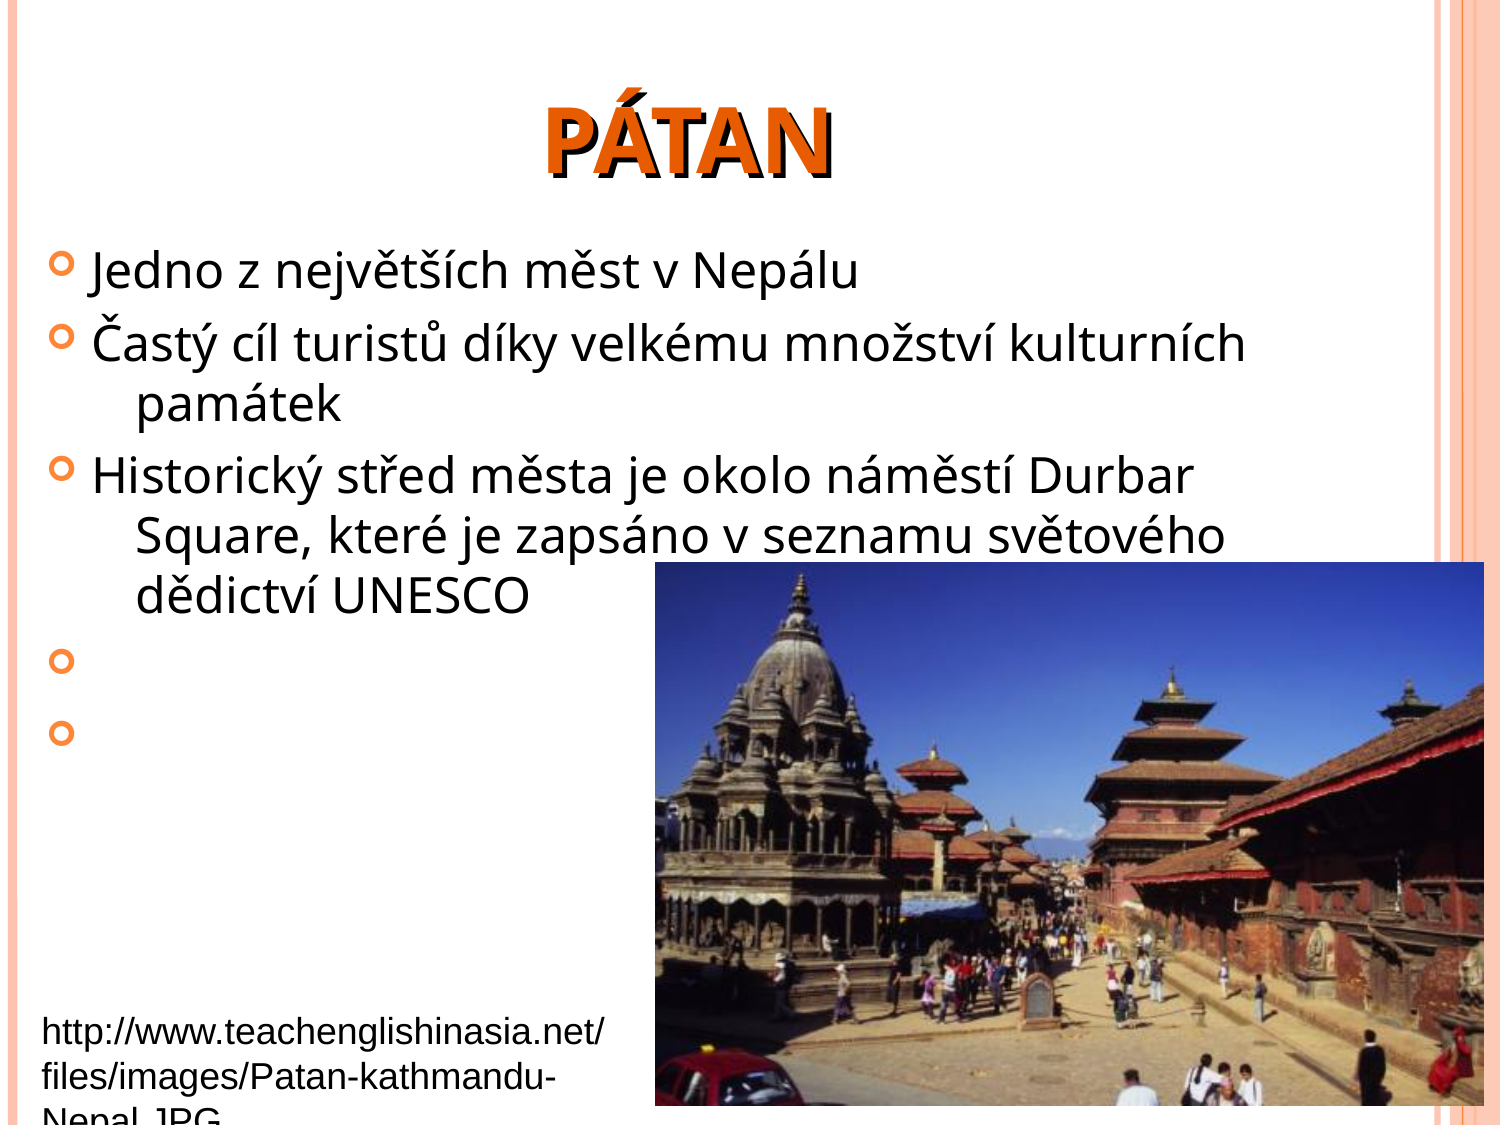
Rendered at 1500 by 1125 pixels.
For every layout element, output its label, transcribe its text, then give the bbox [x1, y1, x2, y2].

text_box http://www.teachenglishinasia.net/files/images/Patan-kathmandu-Nepal.JPG [27, 999, 691, 1125]
list Jedno z největších měst v Nepálu Častý cíl turistů díky velkému množství kulturních památek Historický střed města je okolo náměstí Durbar Square, které je zapsáno v seznamu světového dědictví UNESCO [31, 230, 1351, 999]
picture [655, 562, 1484, 1106]
title PÁTAN [75, 45, 1300, 200]
